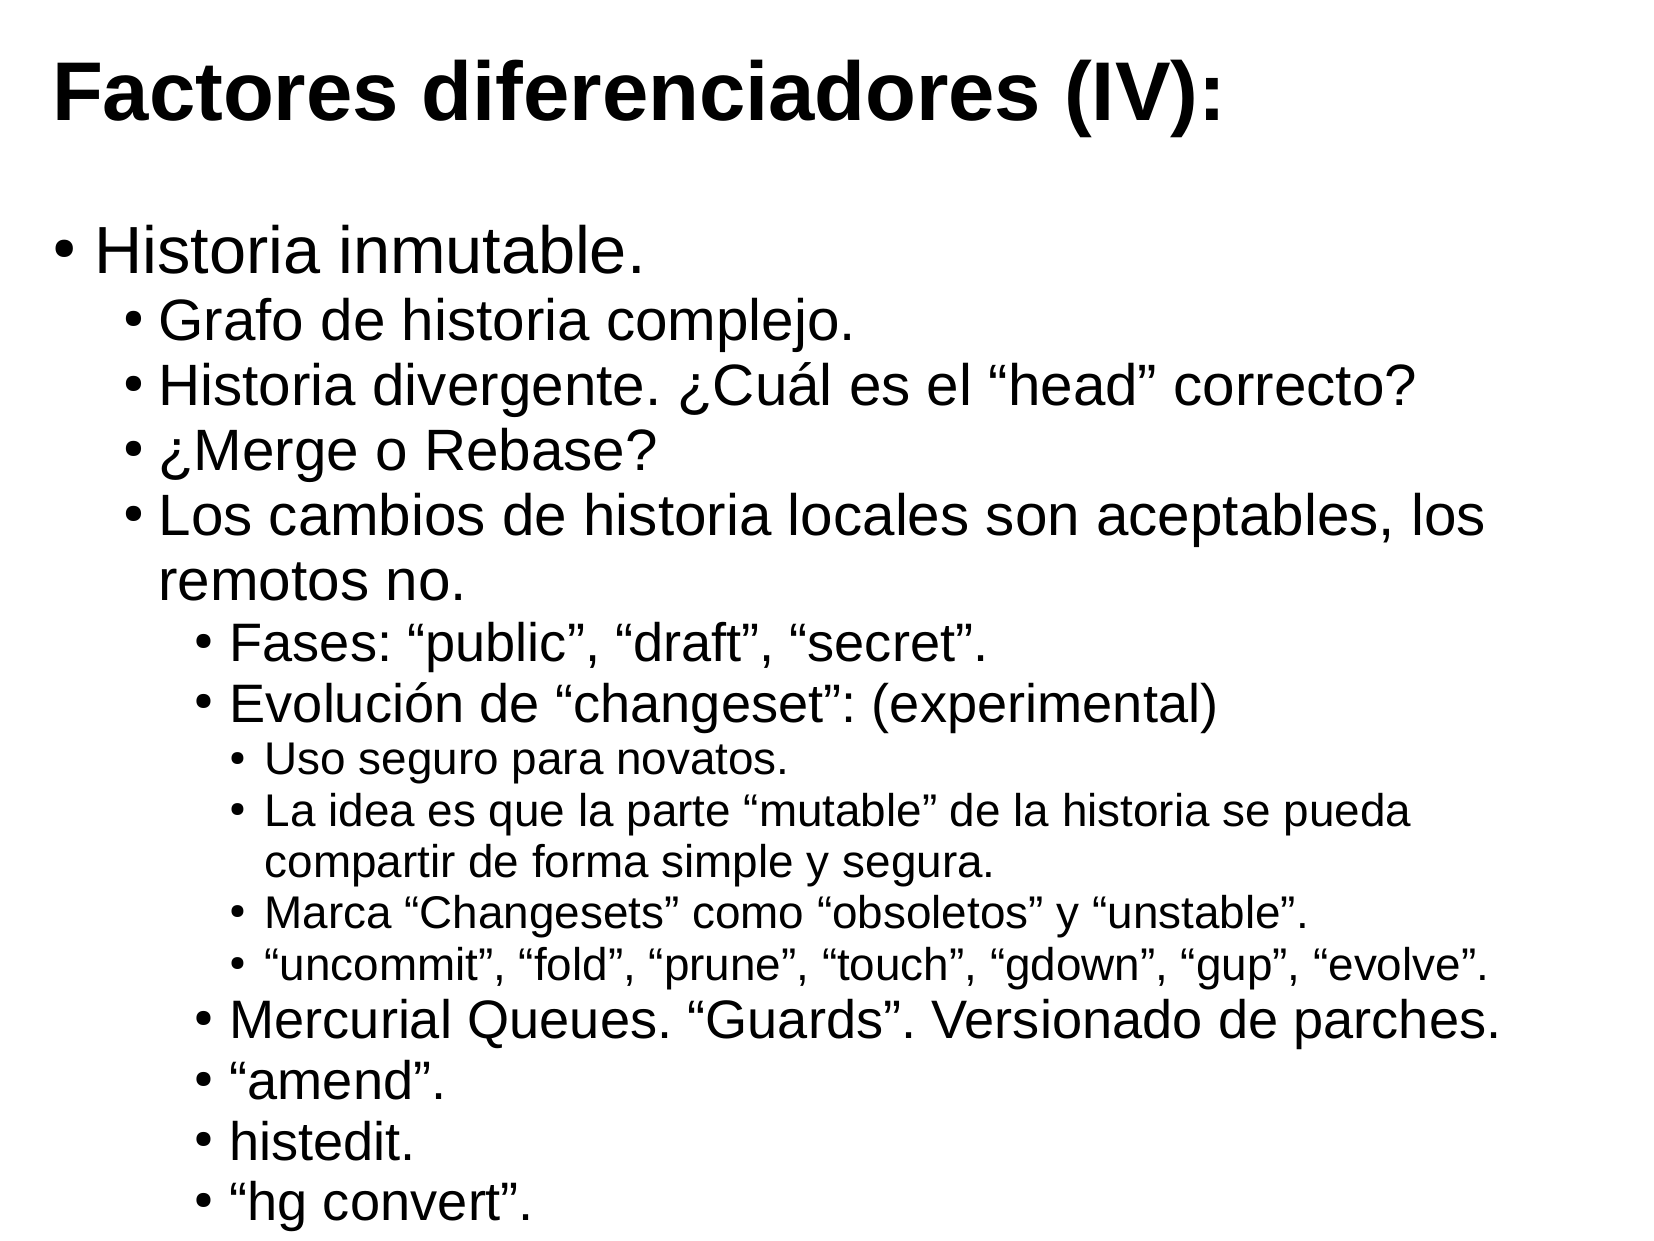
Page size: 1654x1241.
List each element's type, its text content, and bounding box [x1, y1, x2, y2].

text_box Factores diferenciadores (IV): Historia inmutable. Grafo de historia complejo. Historia divergente. ¿Cuál es el “head” correcto? ¿Merge o Rebase? Los cambios de historia locales son aceptables, los remotos no. Fases: “public”, “draft”, “secret”. Evolución de “changeset”: (experimental) Uso seguro para novatos. La idea es que la parte “mutable” de la historia se pueda compartir de forma simple y segura. Marca “Changesets” como “obsoletos” y “unstable”. “uncommit”, “fold”, “prune”, “touch”, “gdown”, “gup”, “evolve”. Mercurial Queues. “Guards”. Versionado de parches. “amend”. histedit. “hg convert”. [37, 37, 1613, 1240]
